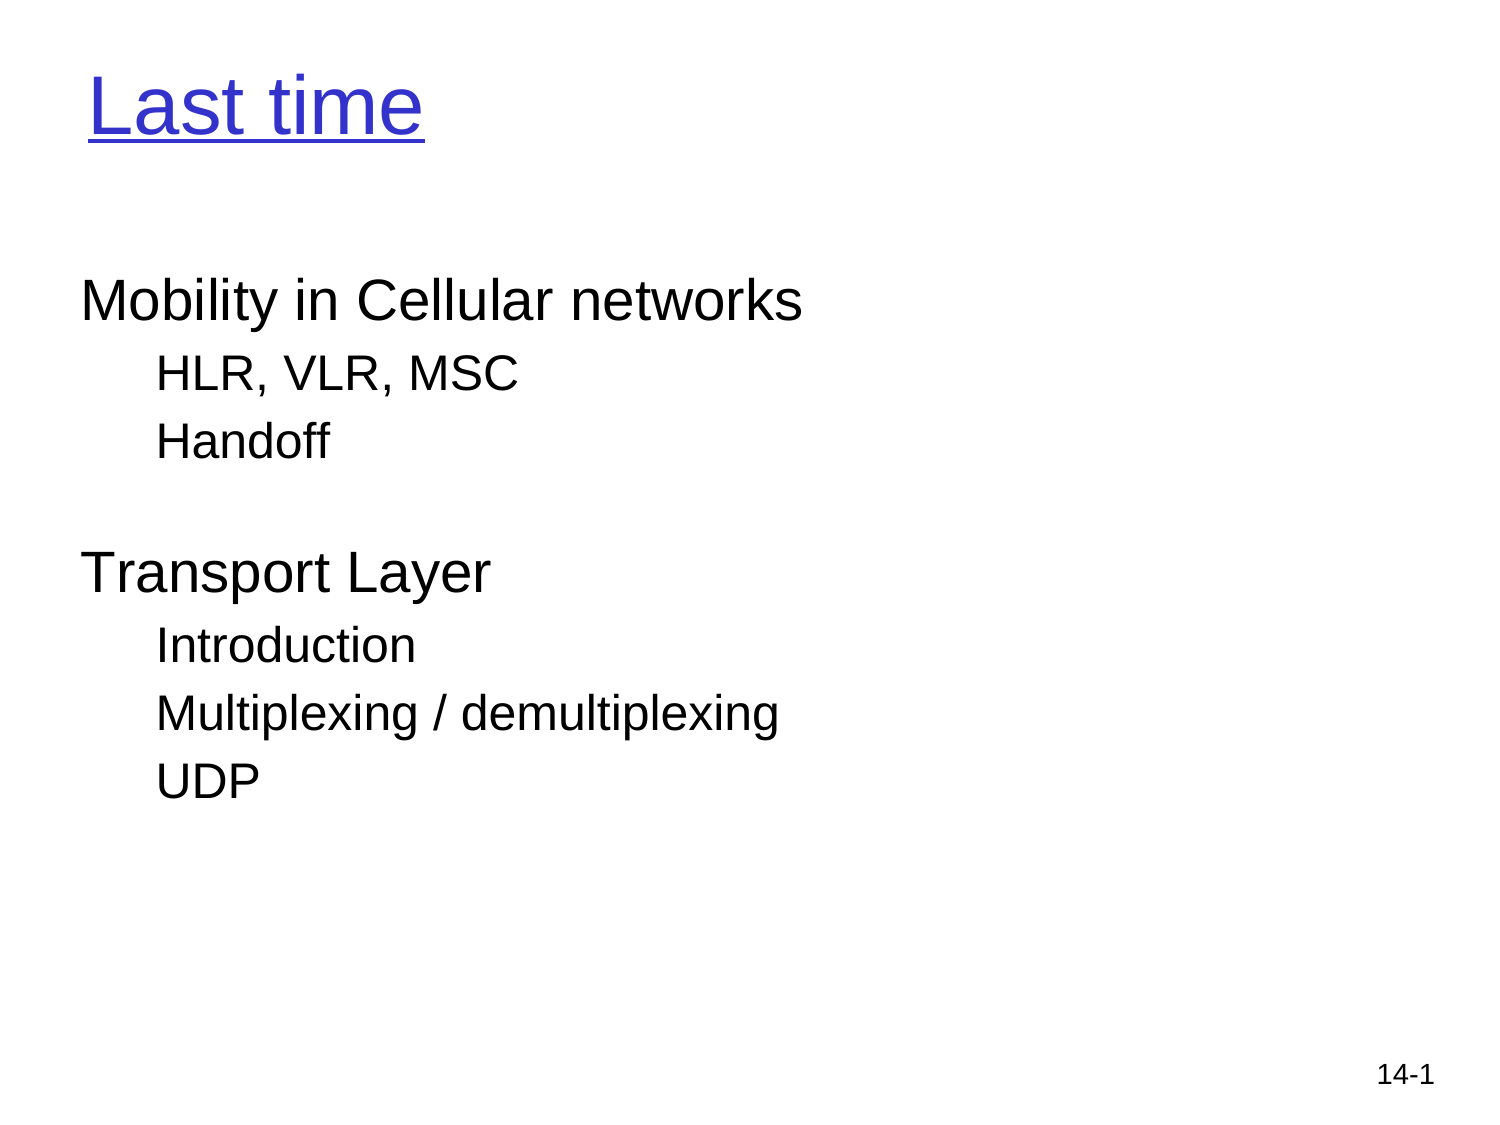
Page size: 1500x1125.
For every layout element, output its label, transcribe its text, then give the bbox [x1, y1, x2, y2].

title Last time [87, 23, 1363, 188]
list Mobility in Cellular networks HLR, VLR, MSC Handoff Transport Layer Introduction Multiplexing / demultiplexing UDP [80, 267, 1356, 1031]
